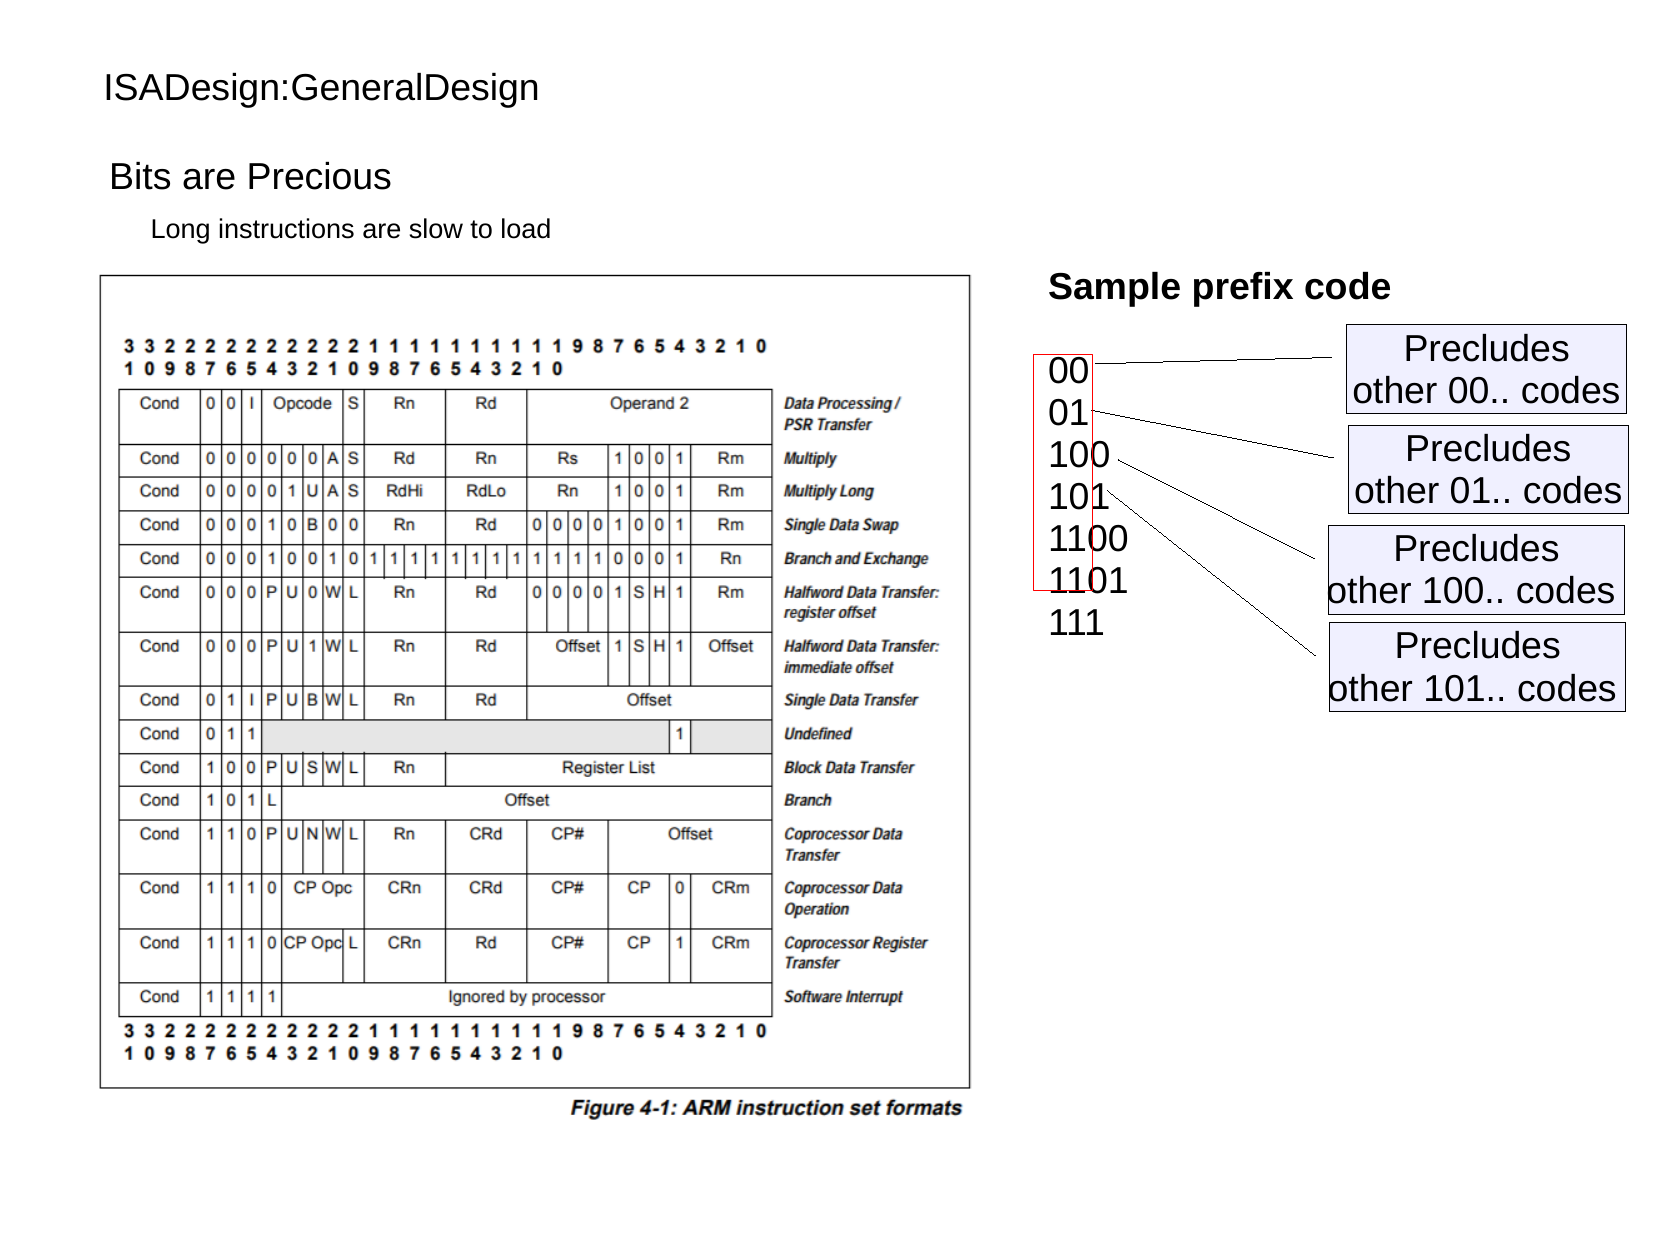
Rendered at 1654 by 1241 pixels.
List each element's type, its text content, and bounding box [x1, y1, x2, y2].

picture [86, 265, 1004, 1125]
text_box Sample prefix code 00 01 100 101 1100 1101 111 [1033, 257, 1407, 653]
text_box Long instructions are slow to load [135, 206, 566, 252]
text_box Precludes other 100.. codes [1329, 526, 1624, 614]
text_box ISADesign:GeneralDesign [88, 59, 555, 116]
text_box Bits are Precious [94, 147, 408, 205]
text_box Precludes other 01.. codes [1348, 425, 1629, 514]
text_box Precludes other 101.. codes [1330, 623, 1625, 711]
text_box Sample prefix code 00 01 100 101 1100 1101 111 [1034, 355, 1092, 590]
text_box Precludes other 00.. codes [1346, 325, 1627, 413]
